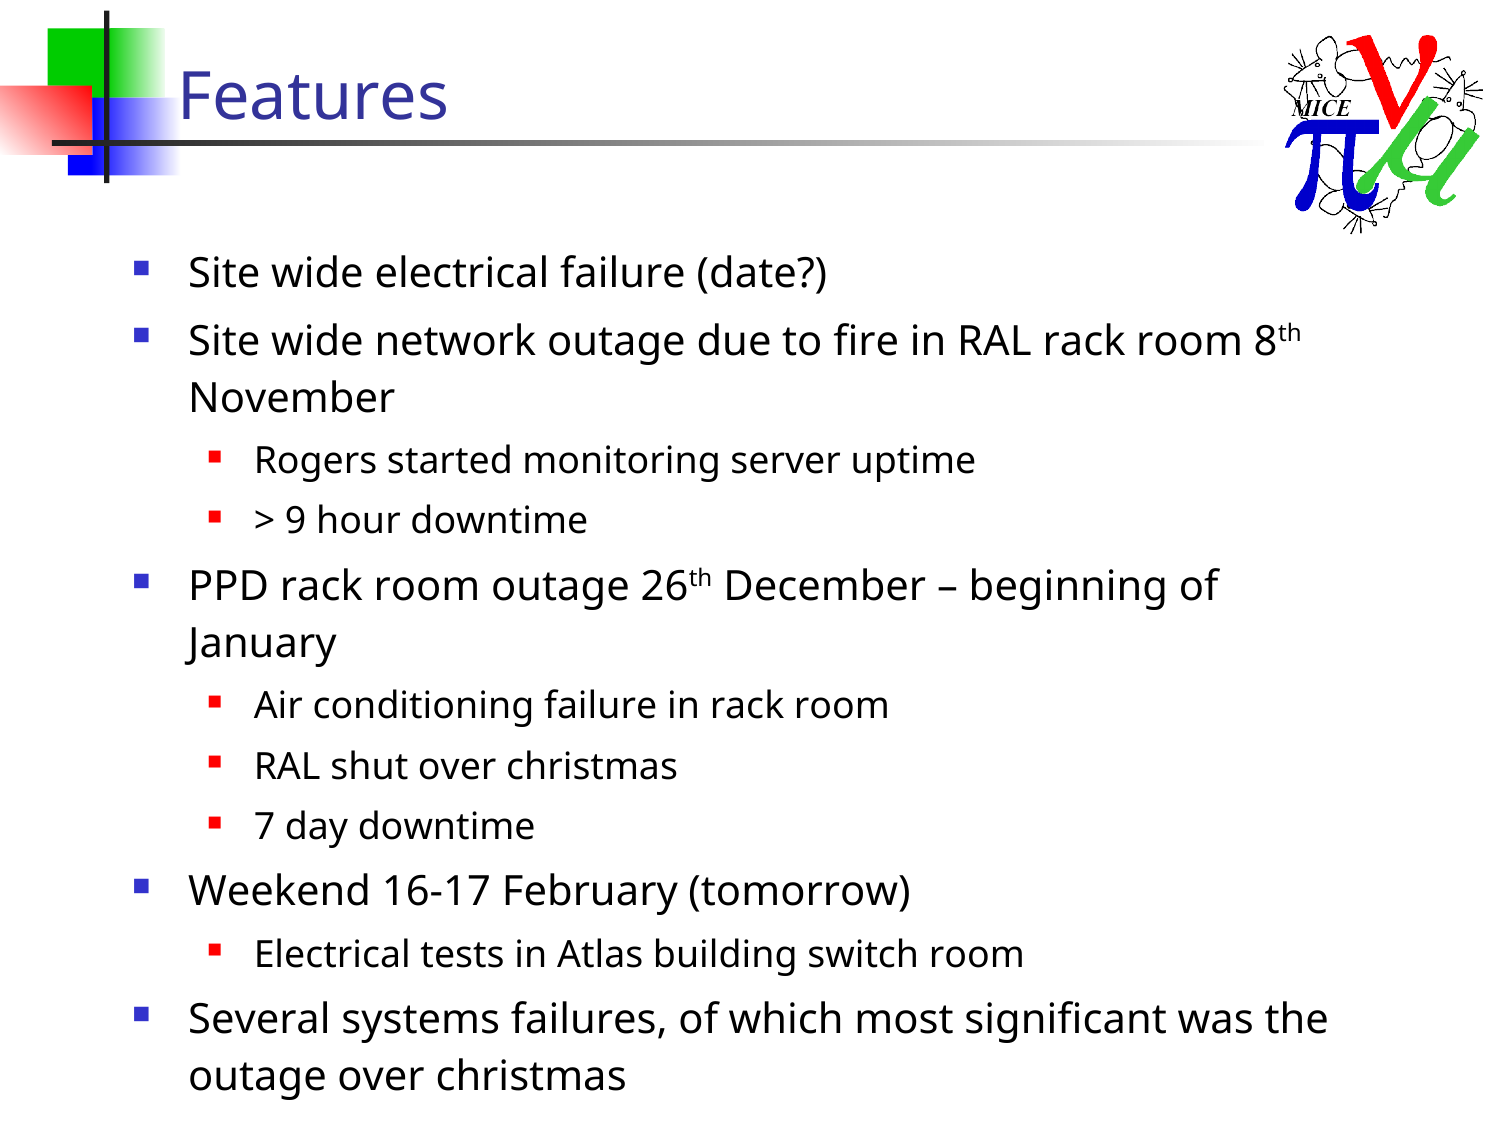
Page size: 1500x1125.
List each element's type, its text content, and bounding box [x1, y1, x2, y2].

list Site wide electrical failure (date?) Site wide network outage due to fire in RAL rack room 8th November Rogers started monitoring server uptime > 9 hour downtime PPD rack room outage 26th December – beginning of January Air conditioning failure in rack room RAL shut over christmas 7 day downtime Weekend 16-17 February (tomorrow) Electrical tests in Atlas building switch room Several systems failures, of which most significant was the outage over christmas [117, 235, 1393, 1000]
picture [1264, 5, 1500, 251]
title Features [162, 0, 1441, 188]
